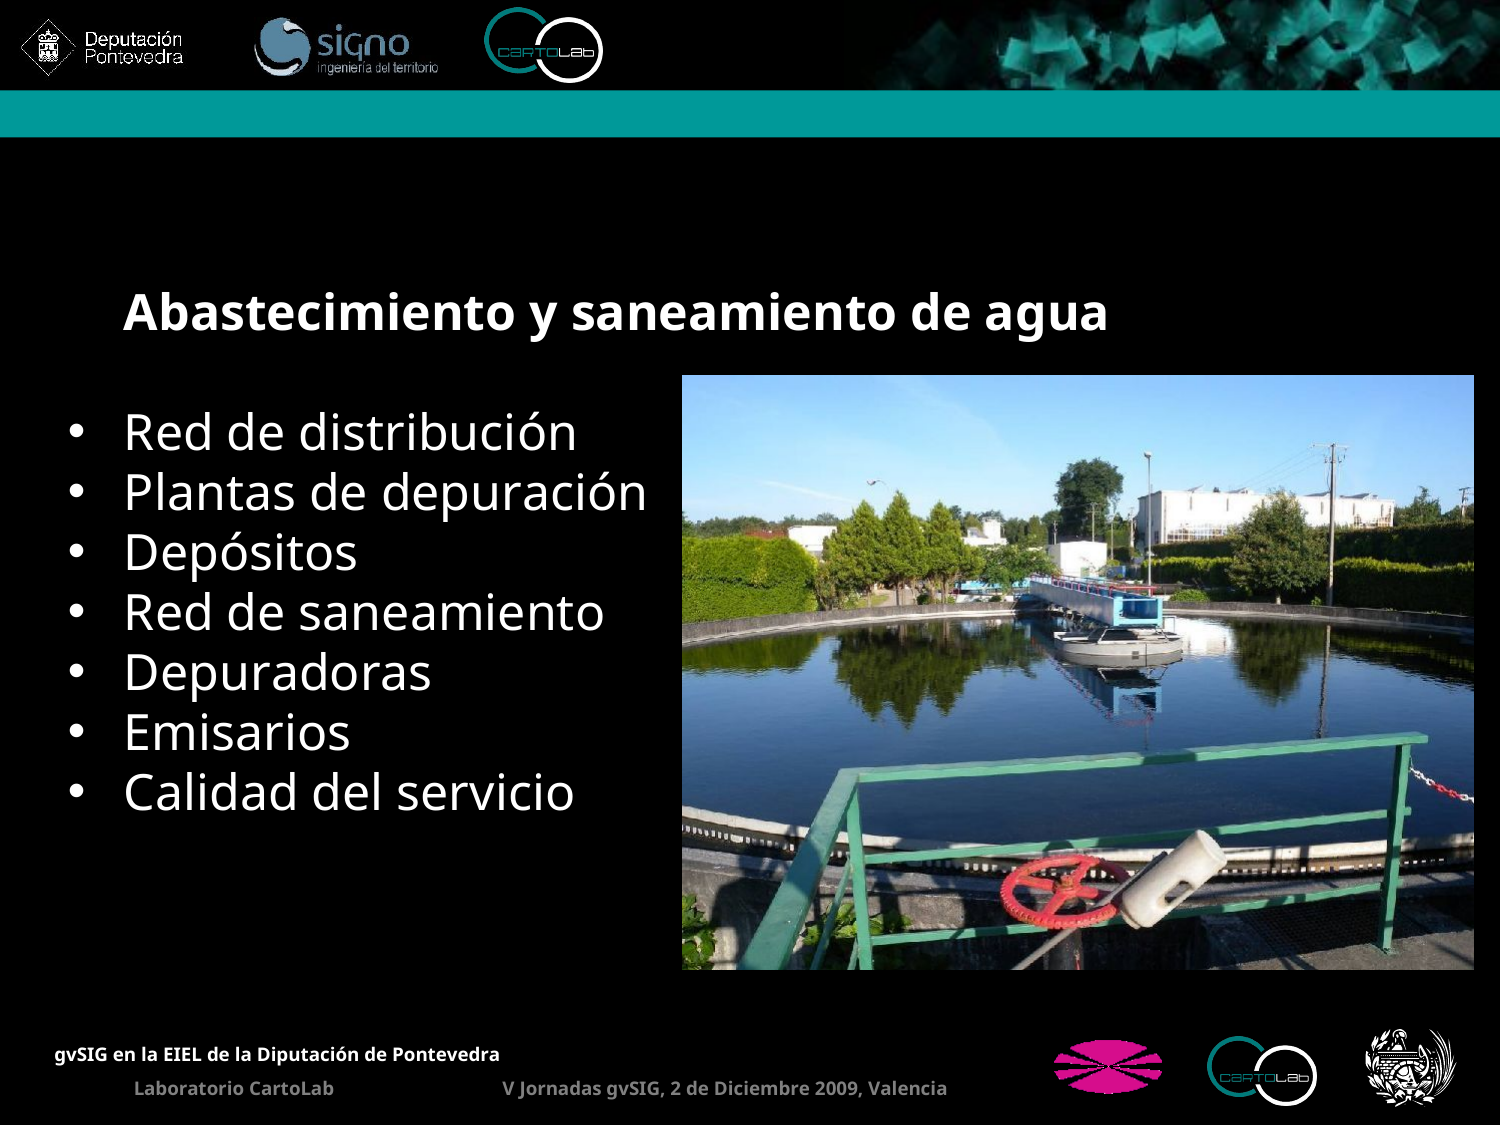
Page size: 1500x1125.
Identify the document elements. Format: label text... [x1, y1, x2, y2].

text_box Abastecimiento y saneamiento de agua Red de distribución Plantas de depuración Depósitos Red de saneamiento Depuradoras Emisarios Calidad del servicio [53, 272, 1447, 889]
picture [1052, 1038, 1164, 1095]
picture [682, 375, 1474, 970]
picture [844, 0, 1500, 90]
picture [484, 7, 603, 83]
picture [1207, 1036, 1317, 1106]
picture [0, 0, 438, 90]
